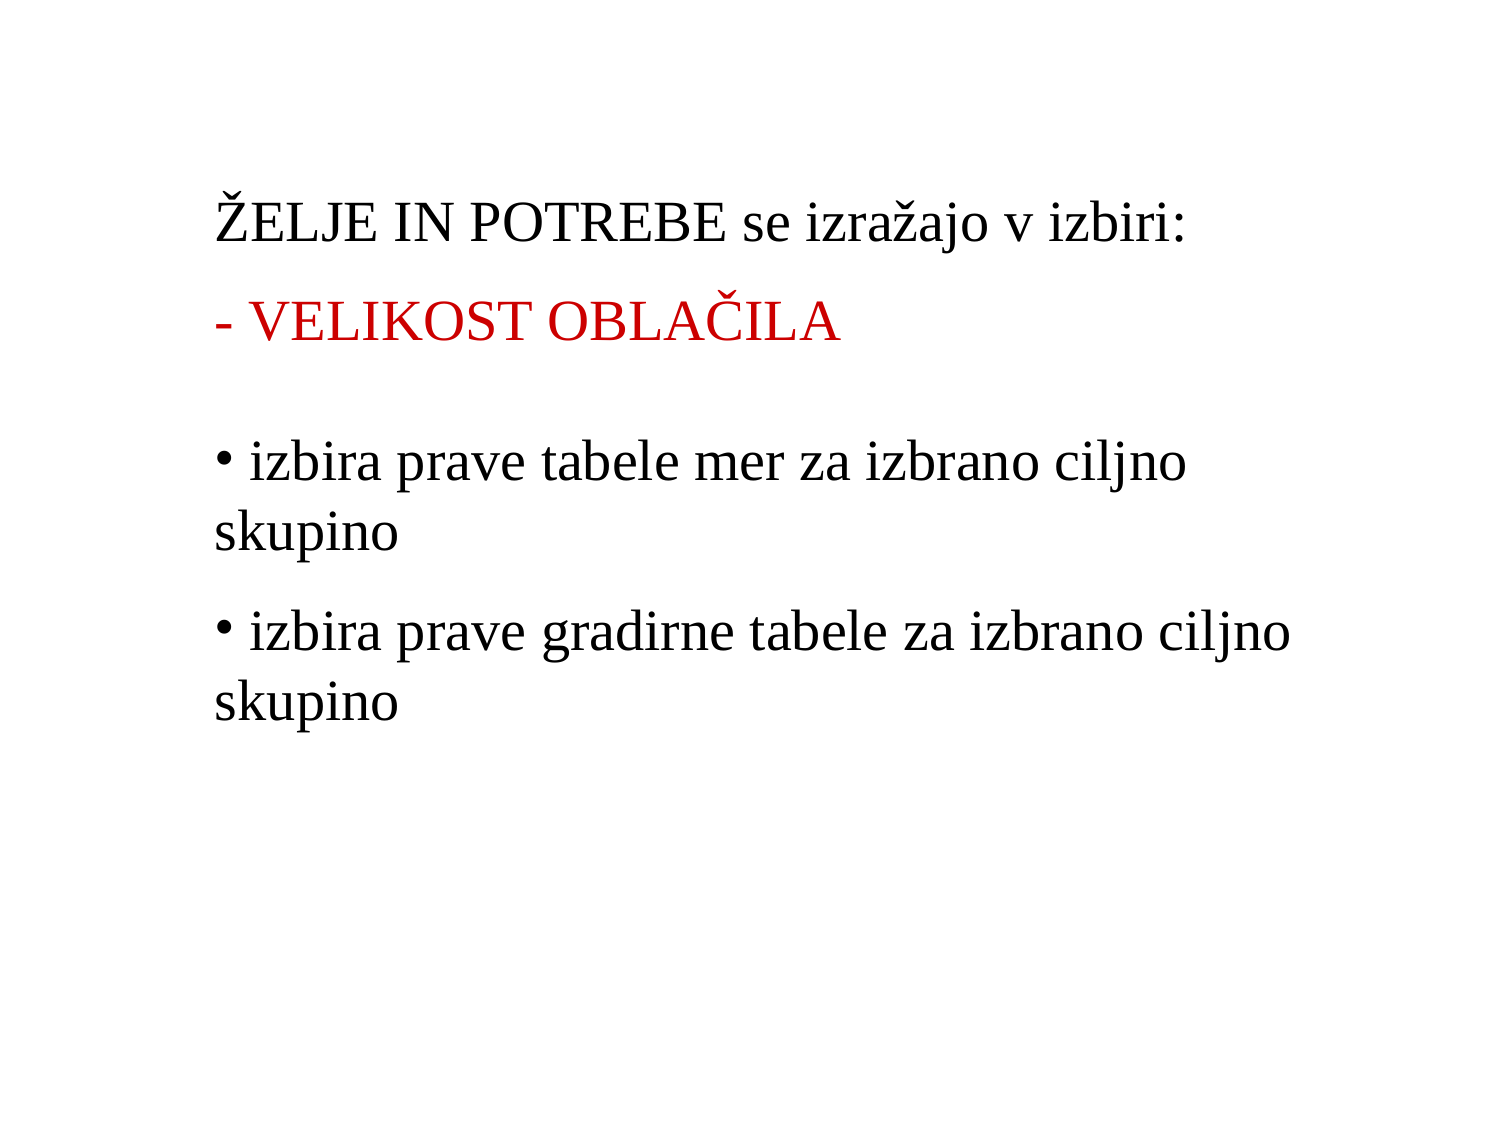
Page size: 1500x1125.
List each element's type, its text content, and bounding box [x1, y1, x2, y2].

text_box ŽELJE IN POTREBE se izražajo v izbiri: - VELIKOST OBLAČILA izbira prave tabele mer za izbrano ciljno skupino izbira prave gradirne tabele za izbrano ciljno skupino [200, 174, 1401, 741]
